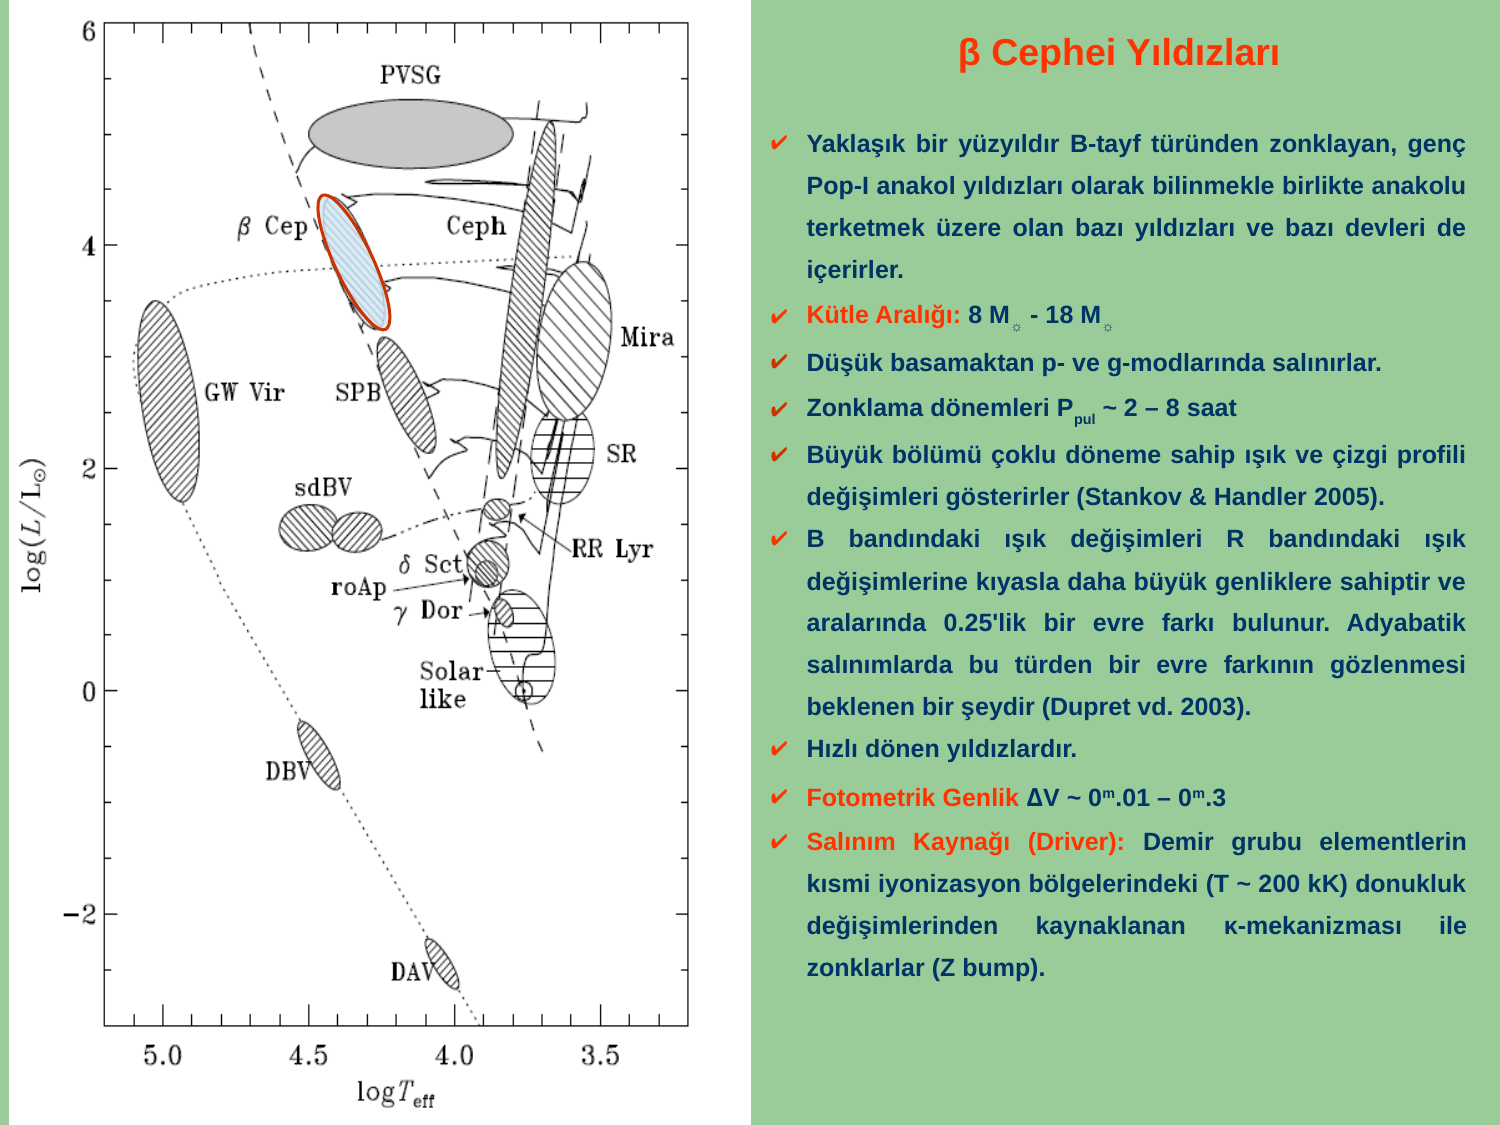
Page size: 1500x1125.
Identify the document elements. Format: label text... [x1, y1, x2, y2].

text_box [317, 194, 390, 330]
text_box β Cephei Yıldızları Yaklaşık bir yüzyıldır B-tayf türünden zonklayan, genç Pop-I anakol yıldızları olarak bilinmekle birlikte anakolu terketmek üzere olan bazı yıldızları ve bazı devleri de içerirler. Kütle Aralığı: 8 M☼ - 18 M☼ Düşük basamaktan p- ve g-modlarında salınırlar. Zonklama dönemleri Ppul ~ 2 – 8 saat Büyük bölümü çoklu döneme sahip ışık ve çizgi profili değişimleri gösterirler (Stankov & Handler 2005). B bandındaki ışık değişimleri R bandındaki ışık değişimlerine kıyasla daha büyük genliklere sahiptir ve aralarında 0.25'lik bir evre farkı bulunur. Adyabatik salınımlarda bu türden bir evre farkının gözlenmesi beklenen bir şeydir (Dupret vd. 2003). Hızlı dönen yıldızlardır. Fotometrik Genlik ΔV ~ 0m.01 – 0m.3 Salınım Kaynağı (Driver): Demir grubu elementlerin kısmi iyonizasyon bölgelerindeki (T ~ 200 kK) donukluk değişimlerinden kaynaklanan κ-mekanizması ile zonklarlar (Z bump). [756, 24, 1483, 1059]
picture [9, 0, 751, 1125]
